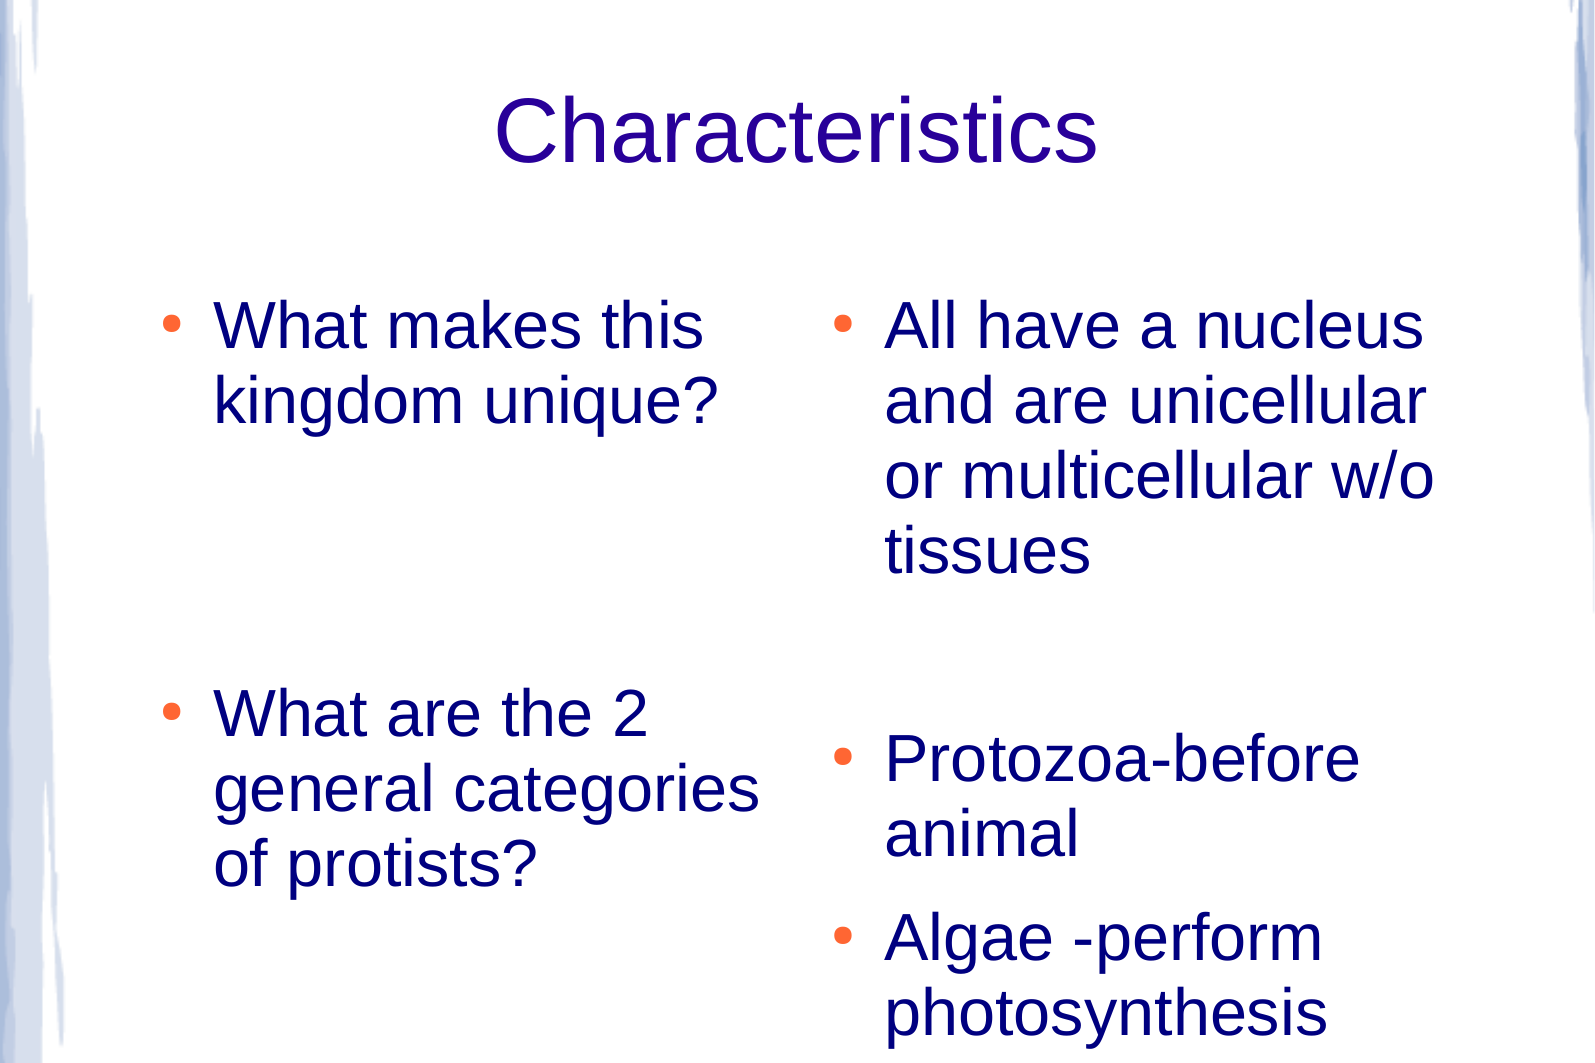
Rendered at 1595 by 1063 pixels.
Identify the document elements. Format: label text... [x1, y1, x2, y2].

picture [0, 0, 1595, 1063]
list All have a nucleus and are unicellular or multicellular w/o tissues Protozoa-before animal Algae -perform photosynthesis [813, 288, 1453, 1051]
title Characteristics [79, 42, 1515, 220]
list What makes this kingdom unique? What are the 2 general categories of protists? [142, 288, 782, 901]
